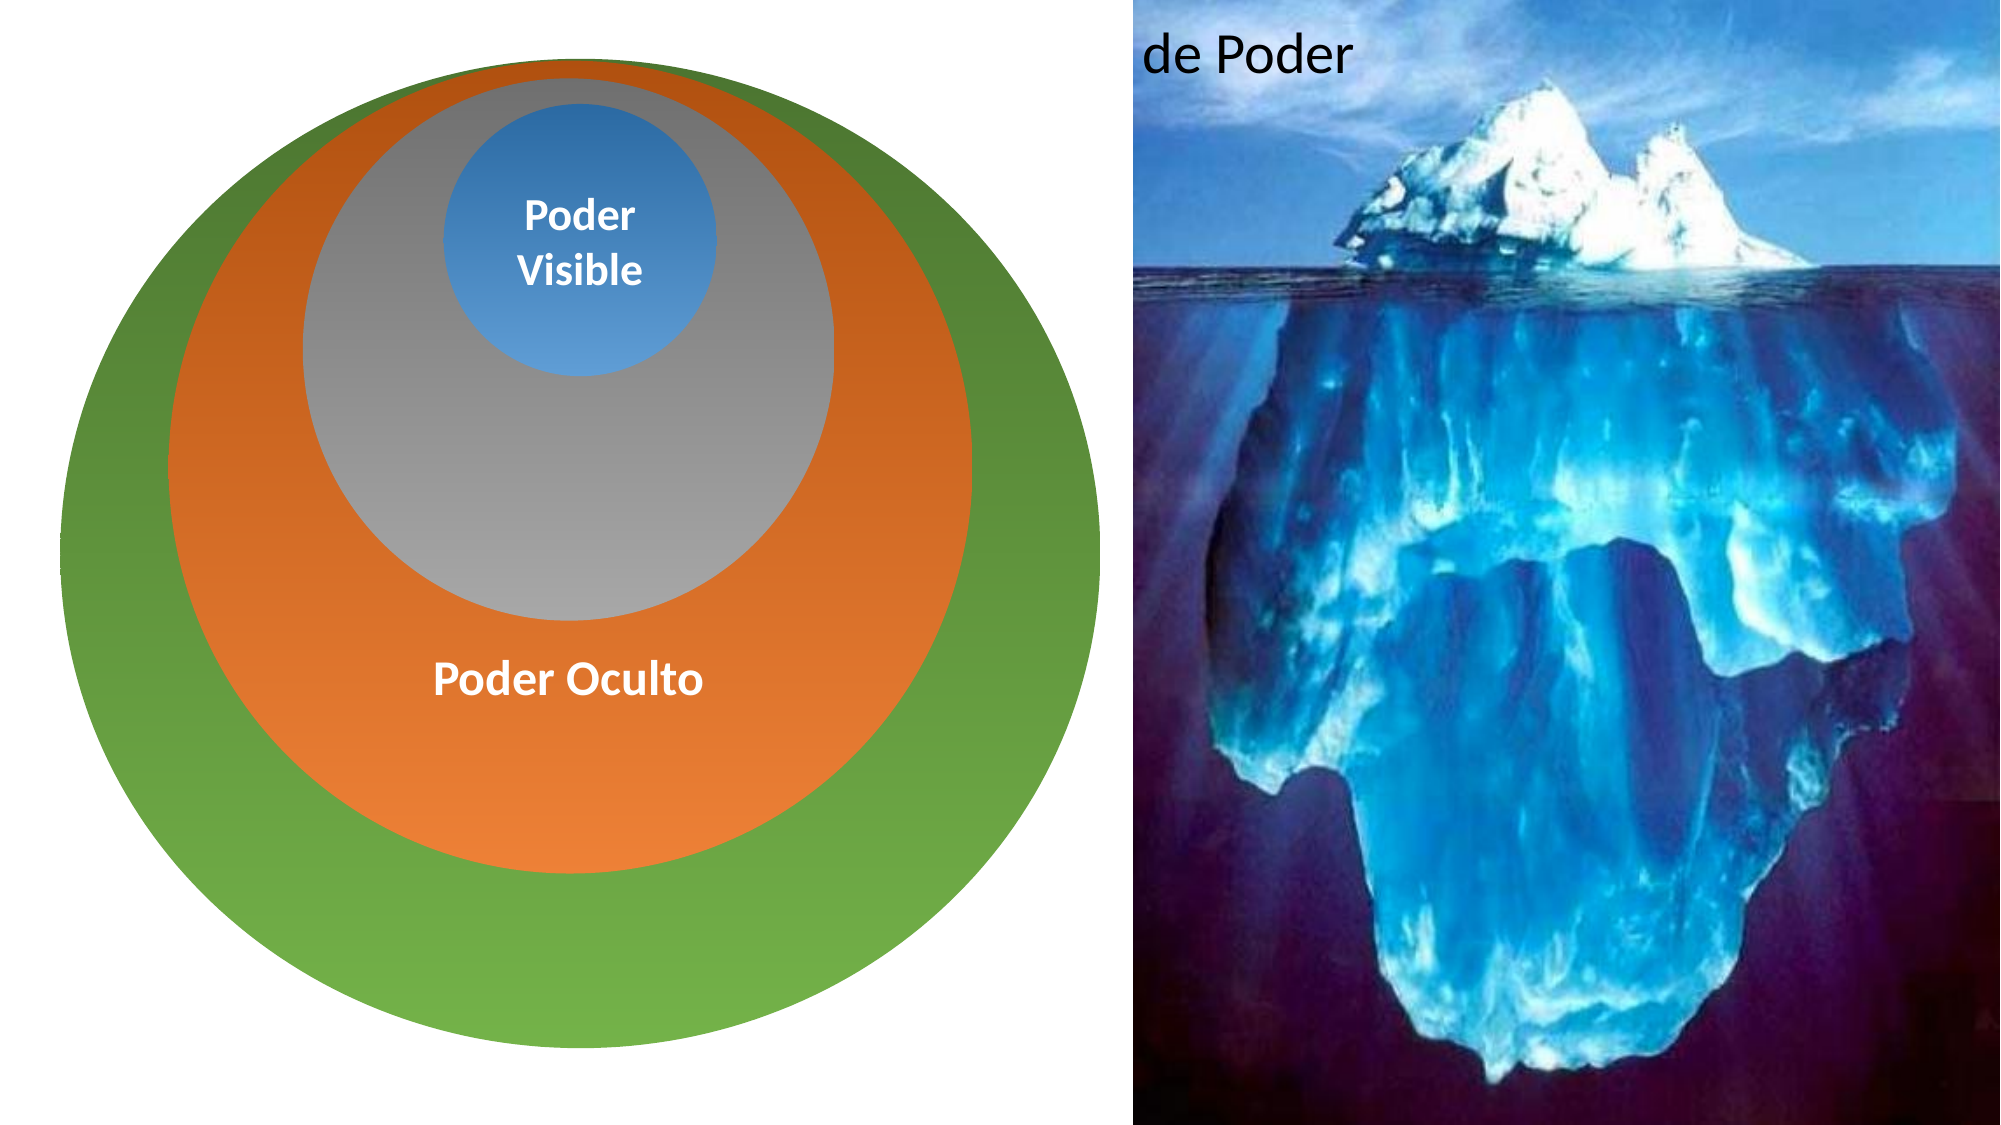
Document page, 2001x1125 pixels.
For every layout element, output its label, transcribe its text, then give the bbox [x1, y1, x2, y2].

text_box Poder Invisible [168, 60, 973, 874]
text_box Poder Oculto [302, 78, 835, 621]
text_box Los 4 Caras de Poder [850, 7, 1383, 94]
picture [1133, 0, 2000, 1125]
text_box Poder Sistemico [60, 58, 1101, 1049]
text_box Poder Visible [443, 103, 717, 377]
